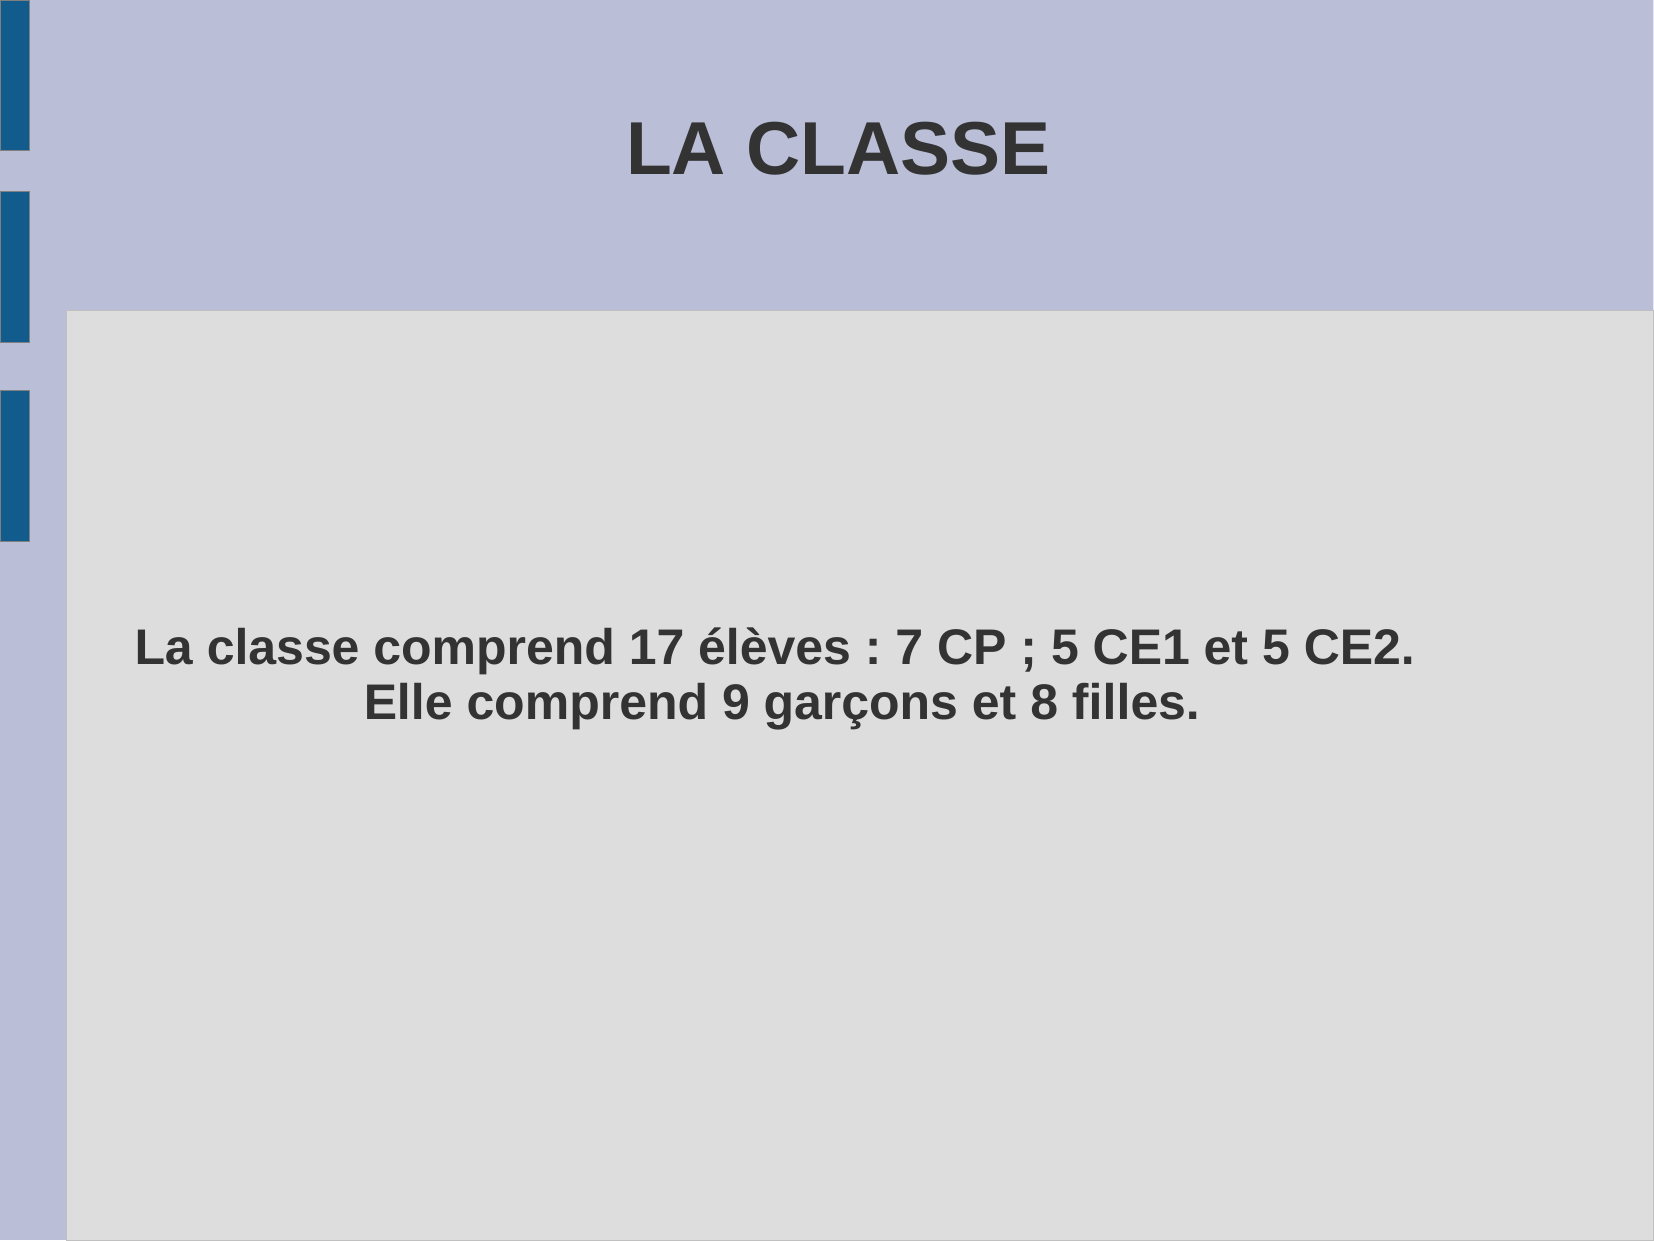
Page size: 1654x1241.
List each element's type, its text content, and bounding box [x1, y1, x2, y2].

title La classe comprend 17 élèves : 7 CP ; 5 CE1 et 5 CE2. Elle comprend 9 garçons et 8 filles. [76, 561, 1489, 733]
text_box LA CLASSE [611, 106, 1087, 191]
